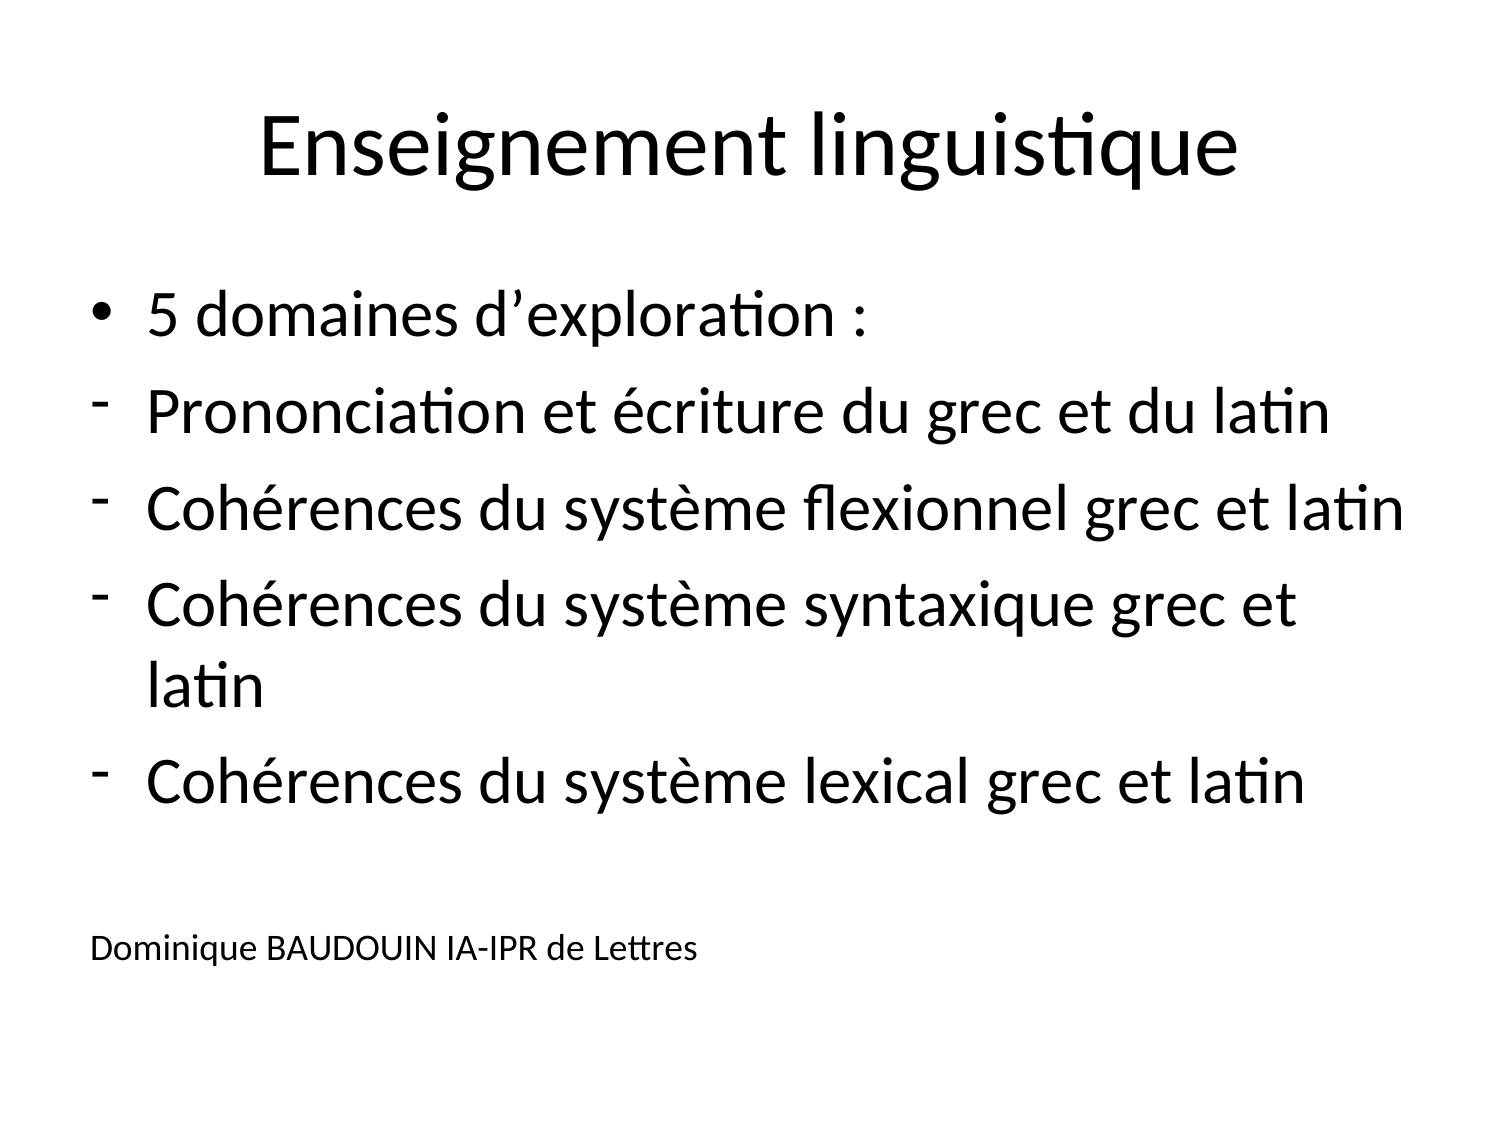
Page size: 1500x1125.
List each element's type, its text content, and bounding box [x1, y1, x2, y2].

list 5 domaines d’exploration : Prononciation et écriture du grec et du latin Cohérences du système flexionnel grec et latin Cohérences du système syntaxique grec et latin Cohérences du système lexical grec et latin Dominique BAUDOUIN IA-IPR de Lettres [75, 262, 1426, 1005]
title Enseignement linguistique [75, 45, 1426, 233]
